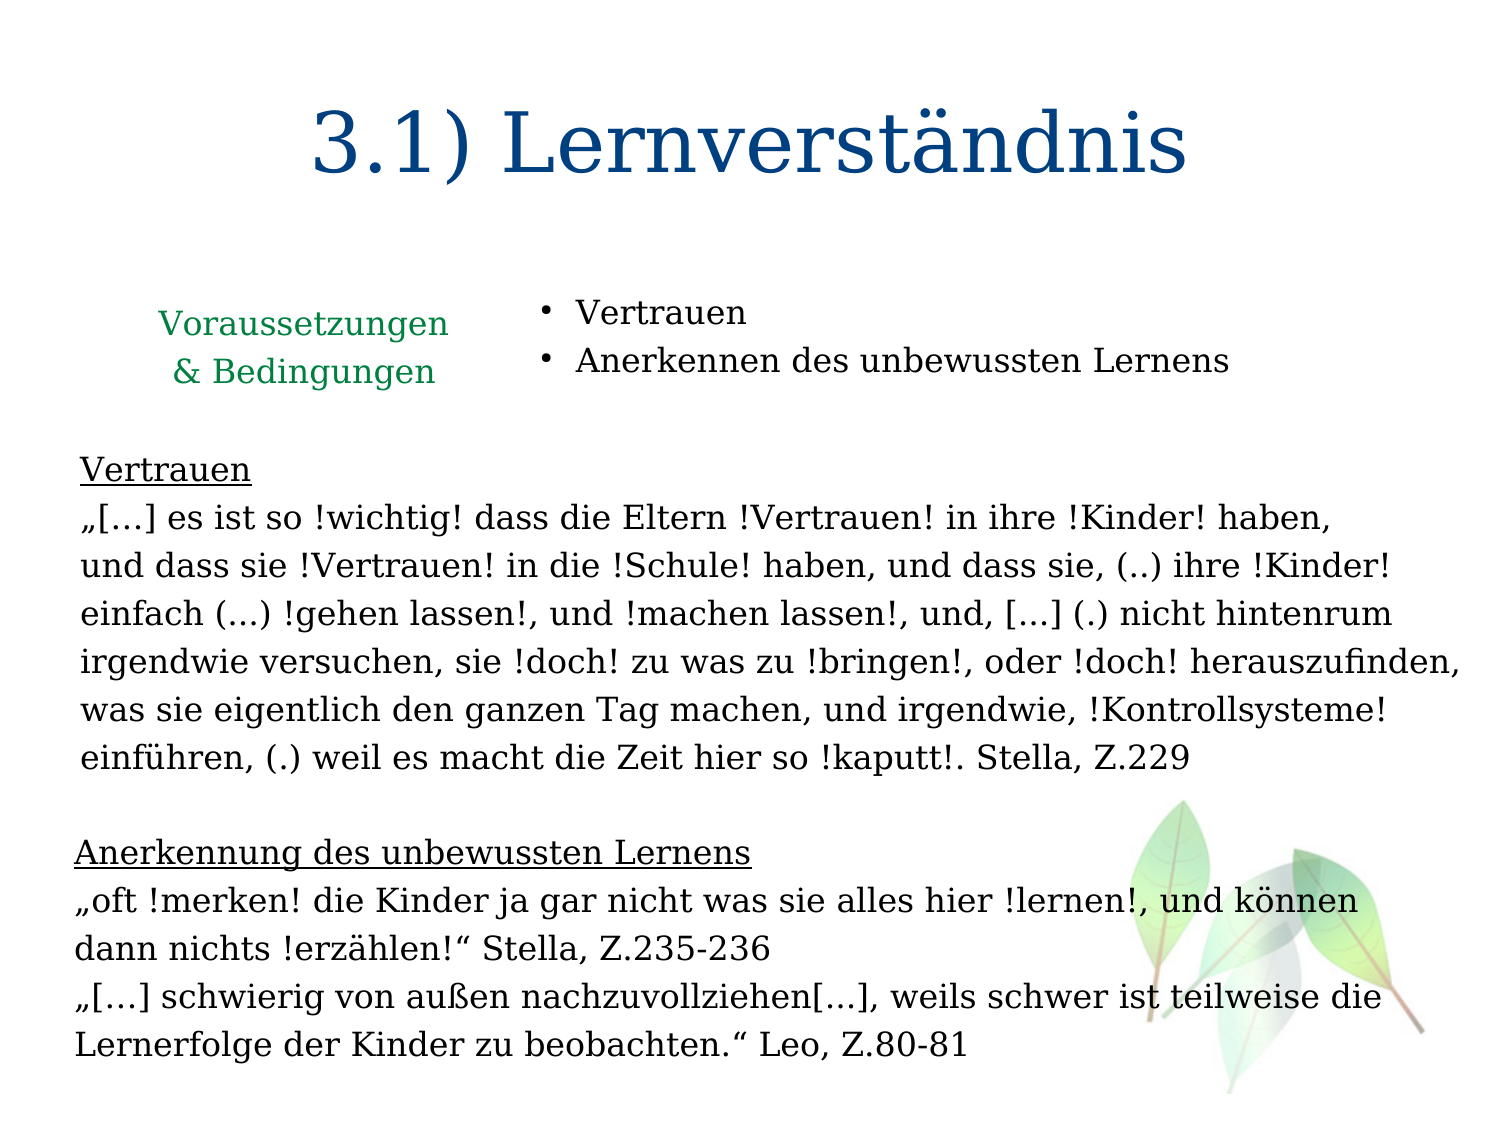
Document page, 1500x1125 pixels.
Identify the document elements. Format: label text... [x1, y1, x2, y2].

text_box Vertrauen Anerkennen des unbewussten Lernens [490, 236, 1408, 433]
text_box Voraussetzungen & Bedingungen [129, 287, 479, 390]
title 3.1) Lernverständnis [75, 45, 1426, 233]
text_box Vertrauen „[…] es ist so !wichtig! dass die Eltern !Vertrauen! in ihre !Kinder! haben, und dass sie !Vertrauen! in die !Schule! haben, und dass sie, (..) ihre !Kinder! einfach (...) !gehen lassen!, und !machen lassen!, und, [...] (.) nicht hintenrum irgendwie versuchen, sie !doch! zu was zu !bringen!, oder !doch! herauszufinden, was sie eigentlich den ganzen Tag machen, und irgendwie, !Kontrollsysteme! einführen, (.) weil es macht die Zeit hier so !kaputt!. Stella, Z.229 Anerkennung des unbewussten Lernens „oft !merken! die Kinder ja gar nicht was sie alles hier !lernen!, und können dann nichts !erzählen!“ Stella, Z.235-236 „[…] schwierig von außen nachzuvollziehen[...], weils schwer ist teilweise die Lernerfolge der Kinder zu beobachten.“ Leo, Z.80-81 [27, 433, 1500, 1125]
